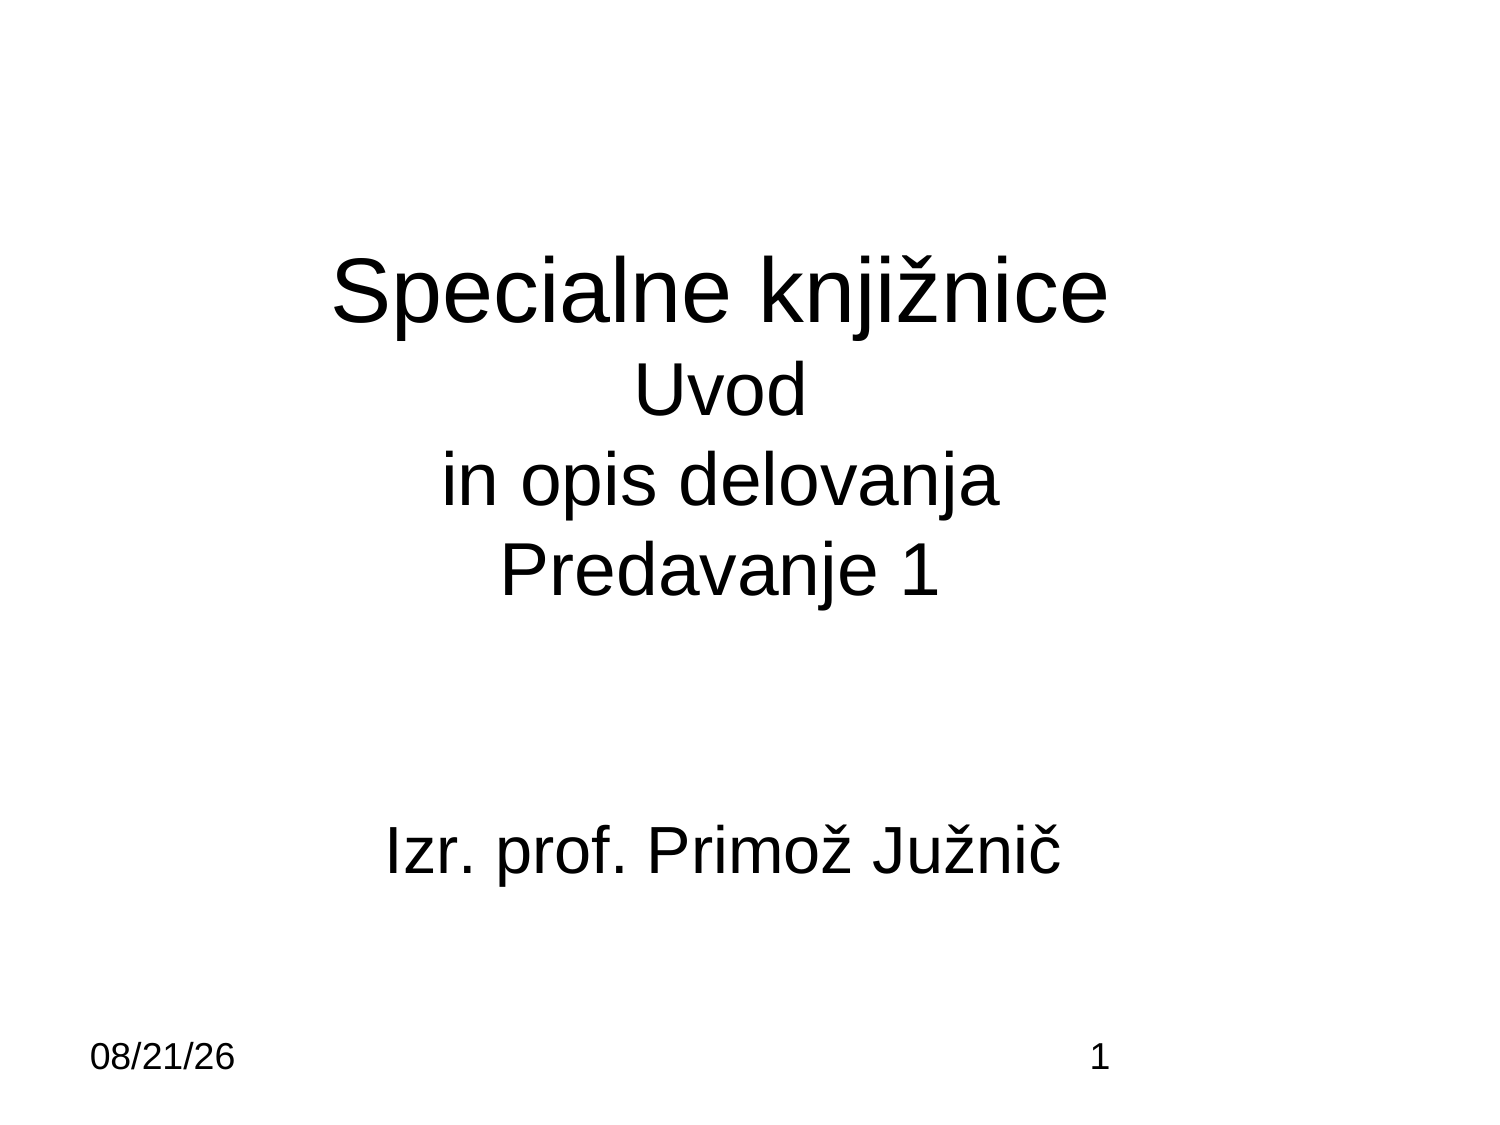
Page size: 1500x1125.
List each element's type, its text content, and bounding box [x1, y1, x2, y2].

subtitle Izr. prof. Primož Južnič [224, 798, 1223, 991]
title Specialne knjižnice Uvod in opis delovanja Predavanje 1 [112, 78, 1329, 764]
